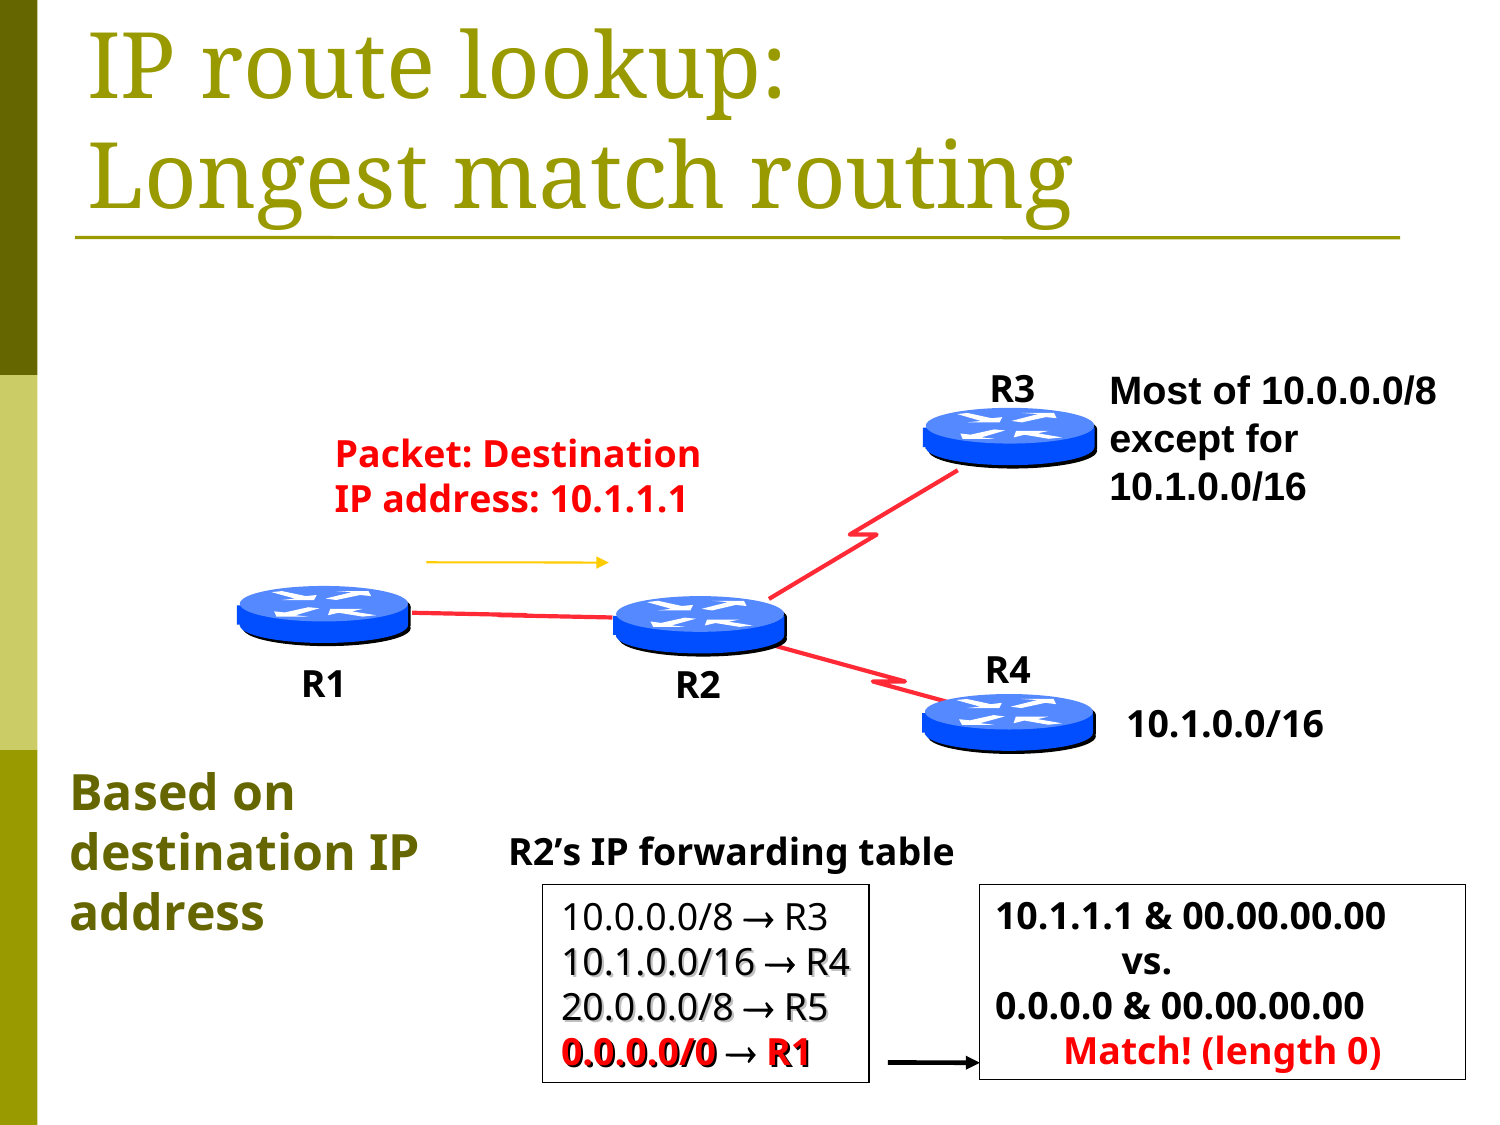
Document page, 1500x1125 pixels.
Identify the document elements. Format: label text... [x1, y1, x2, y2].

title IP route lookup: Longest match routing [75, 0, 1394, 233]
text_box Packet: Destination IP address: 10.1.1.1 [316, 421, 720, 530]
text_box R3 [973, 357, 1052, 410]
text_box 10.1.0.0/16 [1110, 692, 1341, 753]
text_box Most of 10.0.0.0/8 except for 10.1.0.0/16 [1093, 357, 1497, 516]
text_box 10.0.0.0/8  R3 10.1.0.0/16  R4 20.0.0.0/8  R5 0.0.0.0/0  R1 [542, 884, 869, 1083]
text_box R1 [283, 651, 365, 715]
text_box [613, 596, 788, 656]
text_box R2’s IP forwarding table [489, 818, 974, 882]
text_box 10.1.1.1 & 00.00.00.00 vs. 0.0.0.0 & 00.00.00.00 Match! (length 0) [979, 884, 1466, 1080]
text_box [922, 407, 1093, 469]
text_box Based on destination IP address [51, 751, 475, 950]
text_box [922, 695, 1096, 754]
text_box [236, 585, 411, 647]
text_box R4 [969, 638, 1047, 699]
text_box R2 [659, 653, 737, 714]
